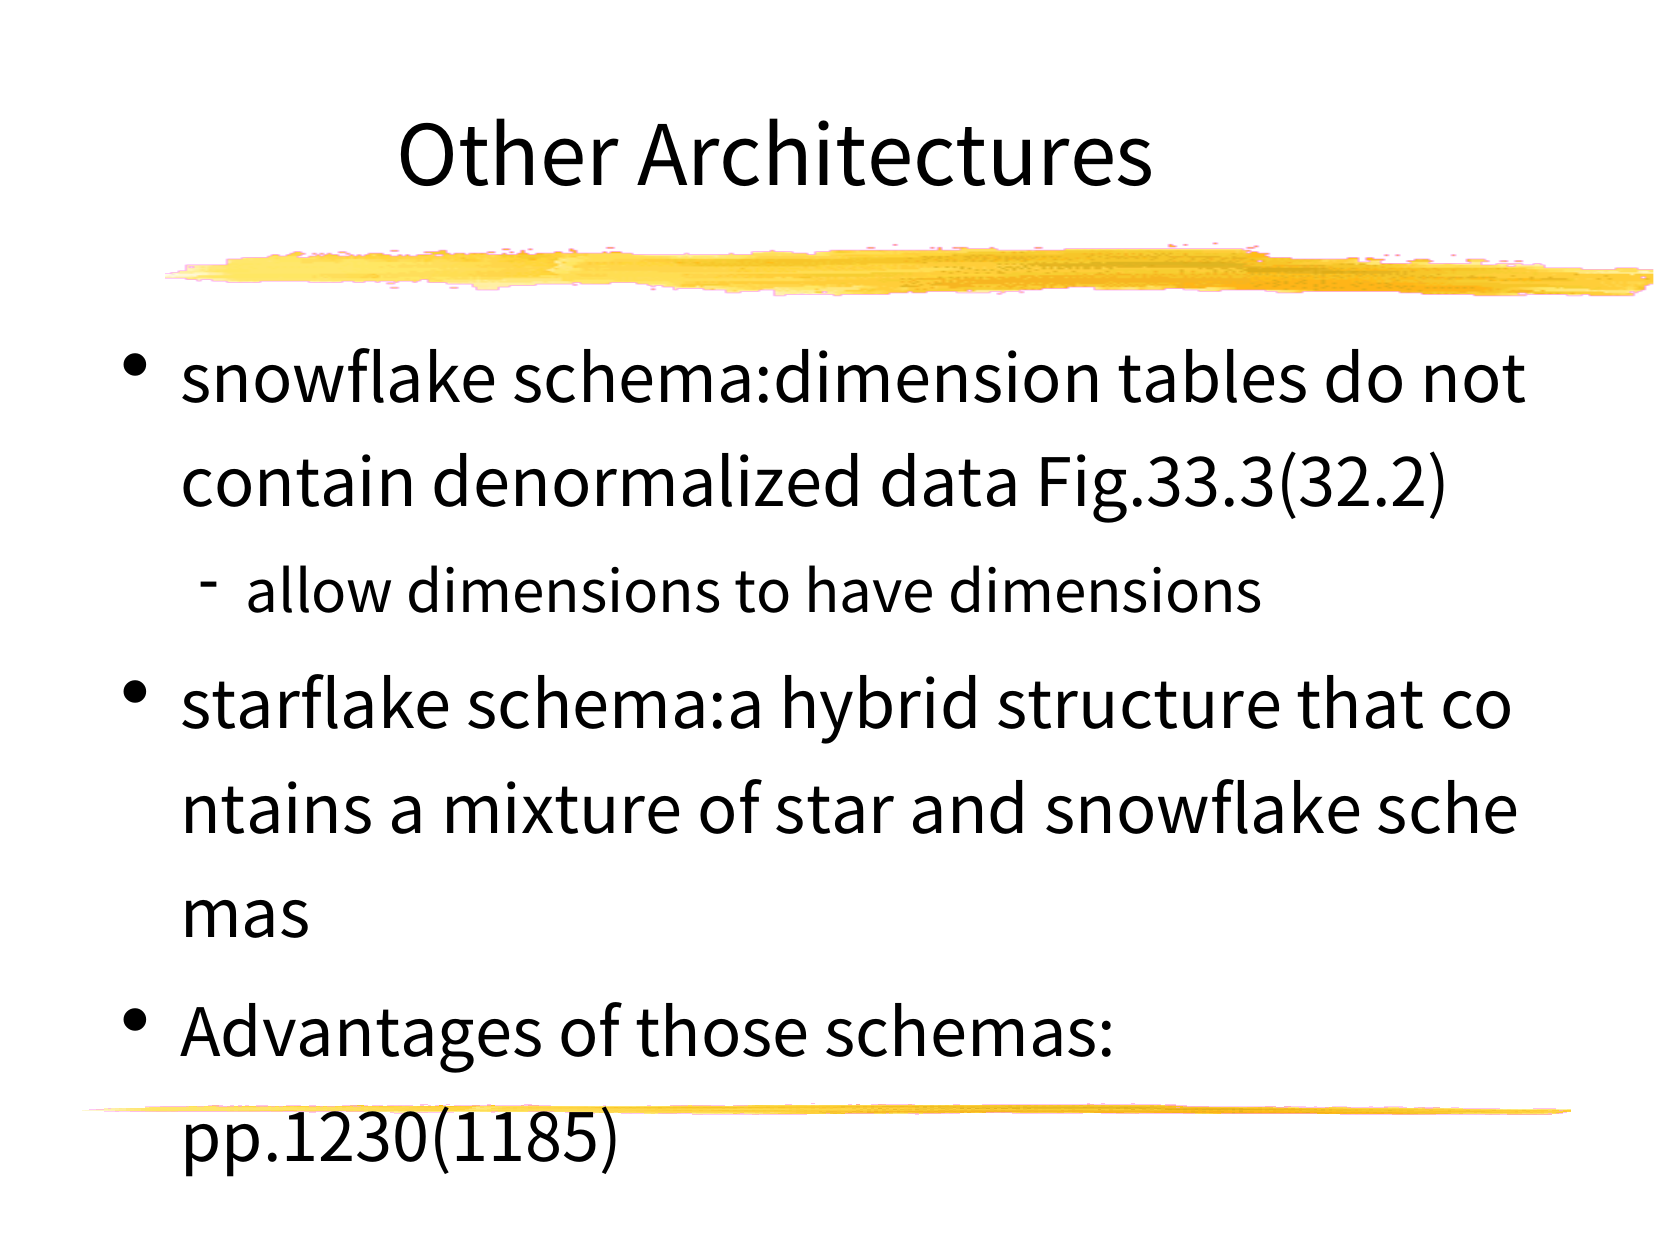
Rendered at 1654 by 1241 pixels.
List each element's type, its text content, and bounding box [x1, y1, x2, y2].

picture [82, 1102, 1571, 1117]
title Other Architectures [73, 39, 1479, 249]
list snowflake schema:dimension tables do not contain denormalized data Fig.33.3(32.2) allow dimensions to have dimensions starflake schema:a hybrid structure that contains a mixture of star and snowflake schemas Advantages of those schemas: pp.1230(1185) [124, 316, 1530, 1061]
picture [165, 237, 1654, 308]
